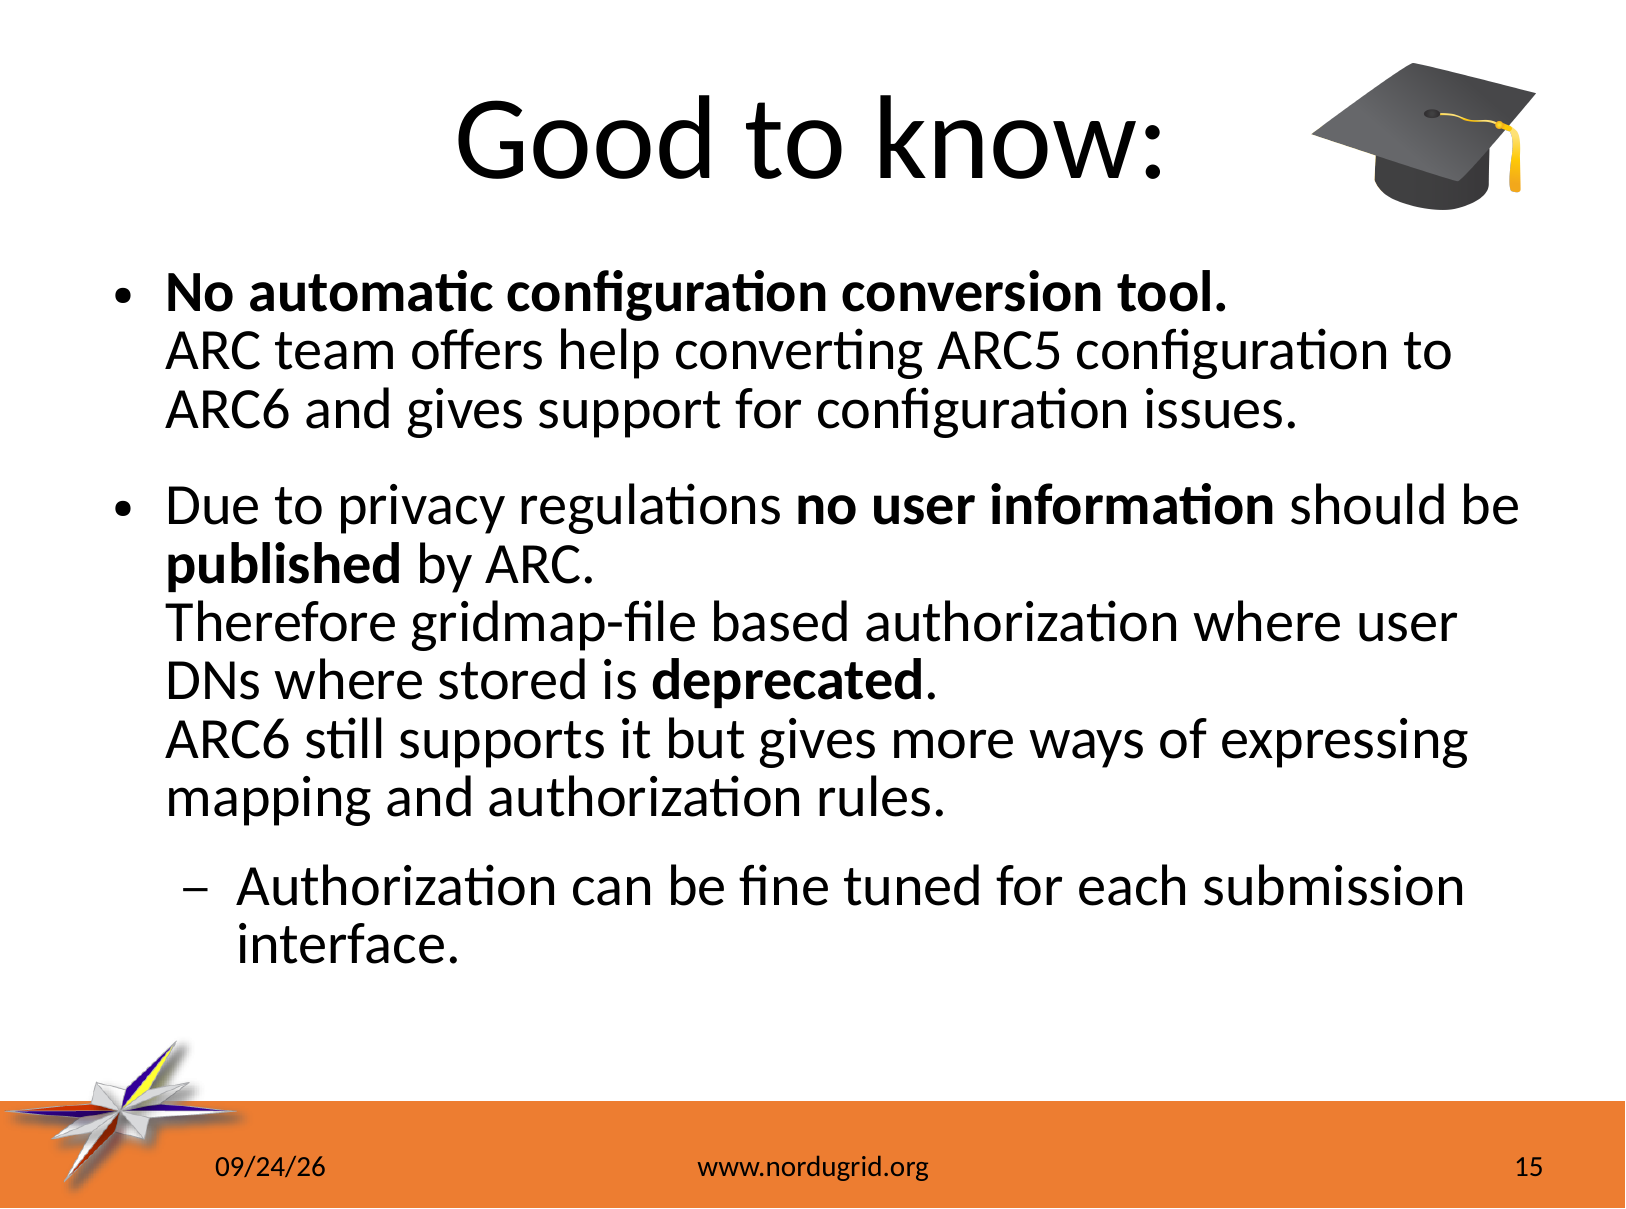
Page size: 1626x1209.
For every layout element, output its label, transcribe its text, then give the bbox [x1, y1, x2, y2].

title Good to know: [81, 48, 1544, 250]
picture [0, 1032, 258, 1203]
picture [1311, 63, 1536, 210]
list No automatic configuration conversion tool. ARC team offers help converting ARC5 configuration to ARC6 and gives support for configuration issues. Due to privacy regulations no user information should be published by ARC. Therefore gridmap-file based authorization where user DNs where stored is deprecated. ARC6 still supports it but gives more ways of expressing mapping and authorization rules. Authorization can be fine tuned for each submission interface. [94, 267, 1544, 1021]
